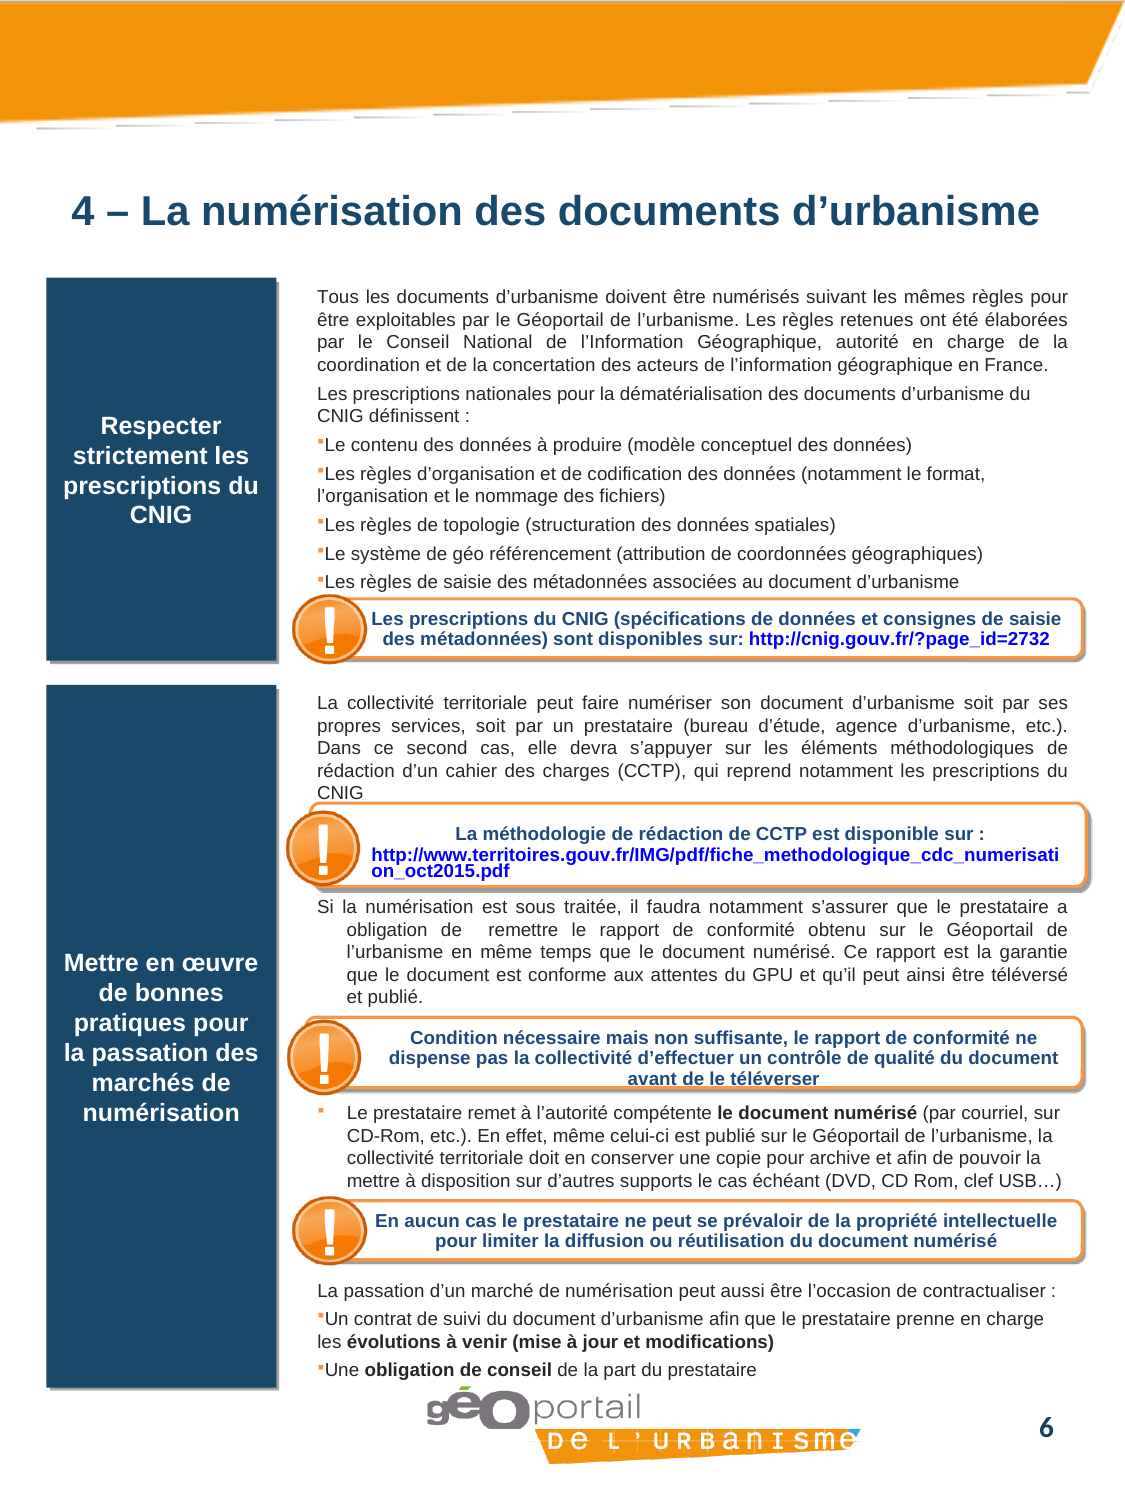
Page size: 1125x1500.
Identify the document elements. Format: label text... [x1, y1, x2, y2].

picture [391, 1260, 892, 1272]
text_box Le prestataire remet à l’autorité compétente le document numérisé (par courriel, sur CD-Rom, etc.). En effet, même celui-ci est publié sur le Géoportail de l’urbanisme, la collectivité territoriale doit en conserver une copie pour archive et afin de pouvoir la mettre à disposition sur d’autres supports le cas échéant (DVD, CD Rom, clef USB…) [302, 1095, 1083, 1198]
text_box La passation d’un marché de numérisation peut aussi être l’occasion de contractualiser : Un contrat de suivi du document d’urbanisme afin que le prestataire prenne en charge les évolutions à venir (mise à jour et modifications) Une obligation de conseil de la part du prestataire [302, 1272, 1083, 1387]
picture [290, 592, 368, 665]
text_box <numéro> [937, 1389, 1069, 1462]
text_box Mettre en œuvre de bonnes pratiques pour la passation des marchés de numérisation [46, 684, 277, 1388]
picture [391, 1387, 892, 1500]
text_box Respecter strictement les prescriptions du CNIG [46, 277, 277, 661]
text_box En aucun cas le prestataire ne peut se prévaloir de la propriété intellectuelle pour limiter la diffusion ou réutilisation du document numérisé [368, 1200, 1083, 1260]
text_box Tous les documents d’urbanisme doivent être numérisés suivant les mêmes règles pour être exploitables par le Géoportail de l’urbanisme. Les règles retenues ont été élaborées par le Conseil National de l’Information Géographique, autorité en charge de la coordination et de la concertation des acteurs de l’information géographique en France. Les prescriptions nationales pour la dématérialisation des documents d’urbanisme du CNIG définissent : Le contenu des données à produire (modèle conceptuel des données) Les règles d’organisation et de codification des données (notamment le format, l’organisation et le nommage des fichiers) Les règles de topologie (structuration des données spatiales) Le système de géo référencement (attribution de coordonnées géographiques) Les règles de saisie des métadonnées associées au document d’urbanisme [302, 277, 1083, 601]
picture [290, 1194, 368, 1266]
text_box Condition nécessaire mais non suffisante, le rapport de conformité ne dispense pas la collectivité d’effectuer un contrôle de qualité du document avant de le téléverser [362, 1017, 1083, 1088]
title 4 – La numérisation des documents d’urbanisme [56, 129, 1088, 288]
text_box Les prescriptions du CNIG (spécifications de données et consignes de saisie des métadonnées) sont disponibles sur: http://cnig.gouv.fr/?page_id=2732 [368, 598, 1083, 658]
text_box Si la numérisation est sous traitée, il faudra notamment s’assurer que le prestataire a obligation de remettre le rapport de conformité obtenu sur le Géoportail de l’urbanisme en même temps que le document numérisé. Ce rapport est la garantie que le document est conforme aux attentes du GPU et qu’il peut ainsi être téléversé et publié. [302, 889, 1083, 1014]
picture [285, 1017, 362, 1096]
text_box La méthodologie de rédaction de CCTP est disponible sur : http://www.territoires.gouv.fr/IMG/pdf/fiche_methodologique_cdc_numerisation_oct2015.pdf [311, 803, 1087, 887]
picture [284, 808, 361, 887]
text_box La collectivité territoriale peut faire numériser son document d’urbanisme soit par ses propres services, soit par un prestataire (bureau d’étude, agence d’urbanisme, etc.). Dans ce second cas, elle devra s’appuyer sur les éléments méthodologiques de rédaction d’un cahier des charges (CCTP), qui reprend notamment les prescriptions du CNIG [302, 685, 1083, 808]
